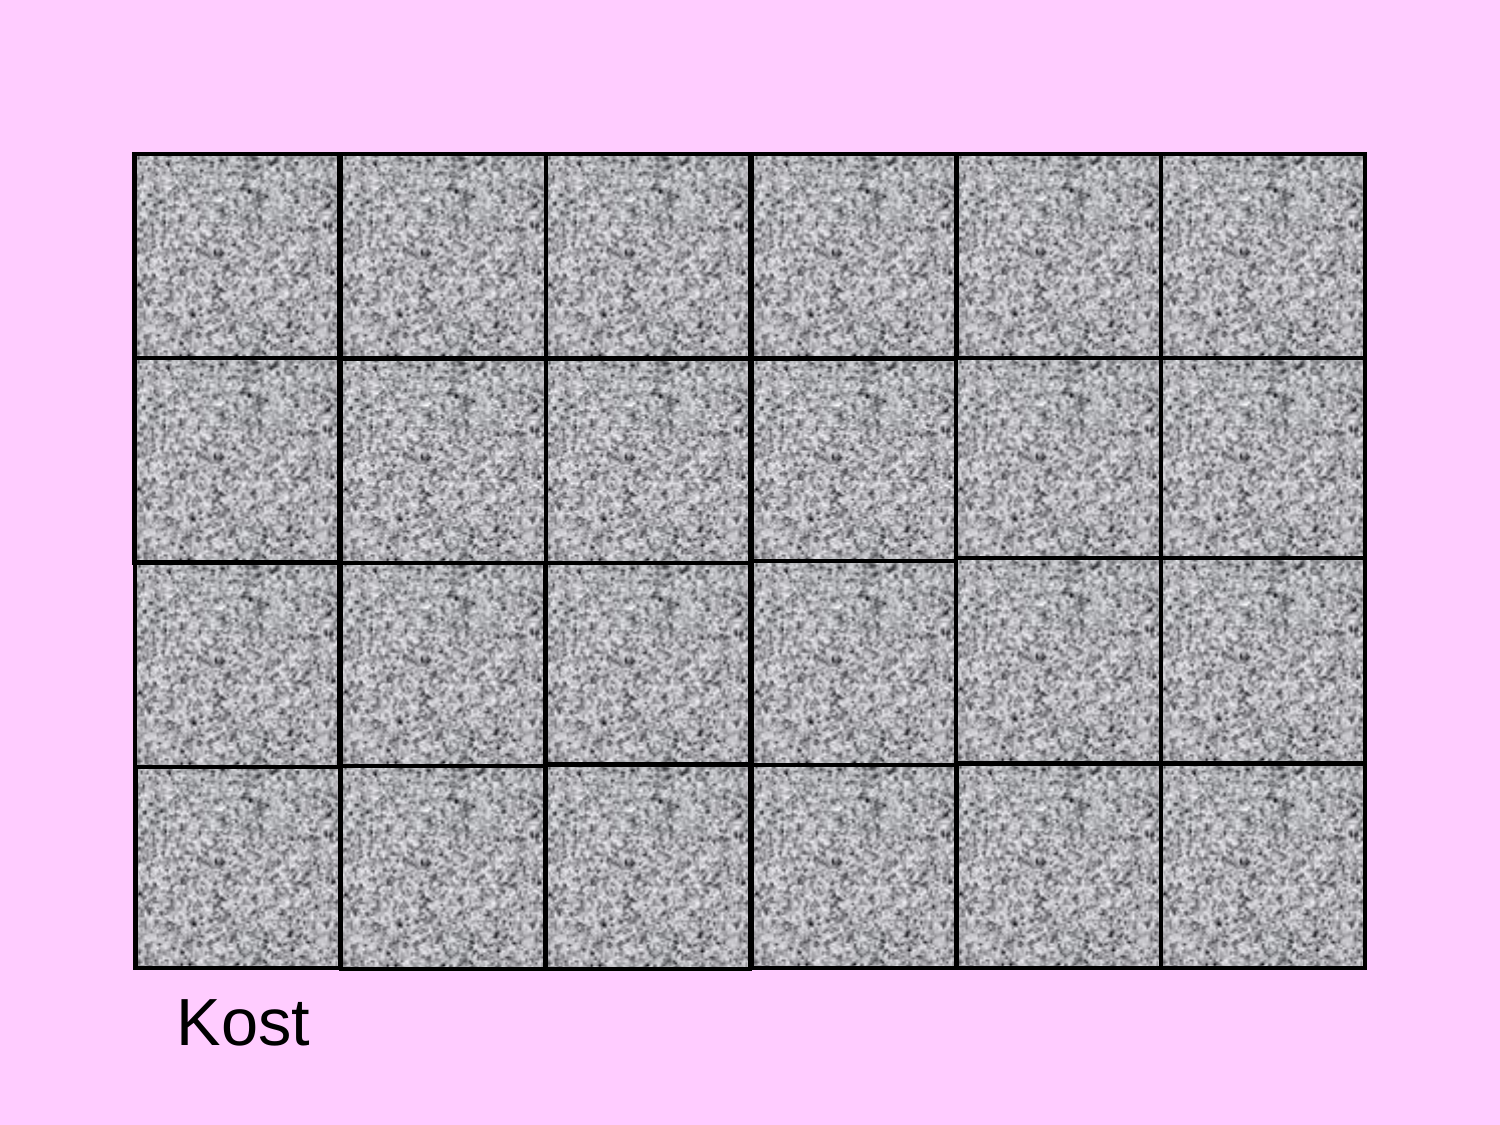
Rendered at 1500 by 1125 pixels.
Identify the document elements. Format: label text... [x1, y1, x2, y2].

text_box Kost [161, 971, 546, 1067]
text_box [134, 153, 340, 969]
picture [751, 155, 1363, 970]
text_box [752, 153, 1366, 969]
picture [137, 155, 341, 970]
text_box [341, 153, 751, 970]
